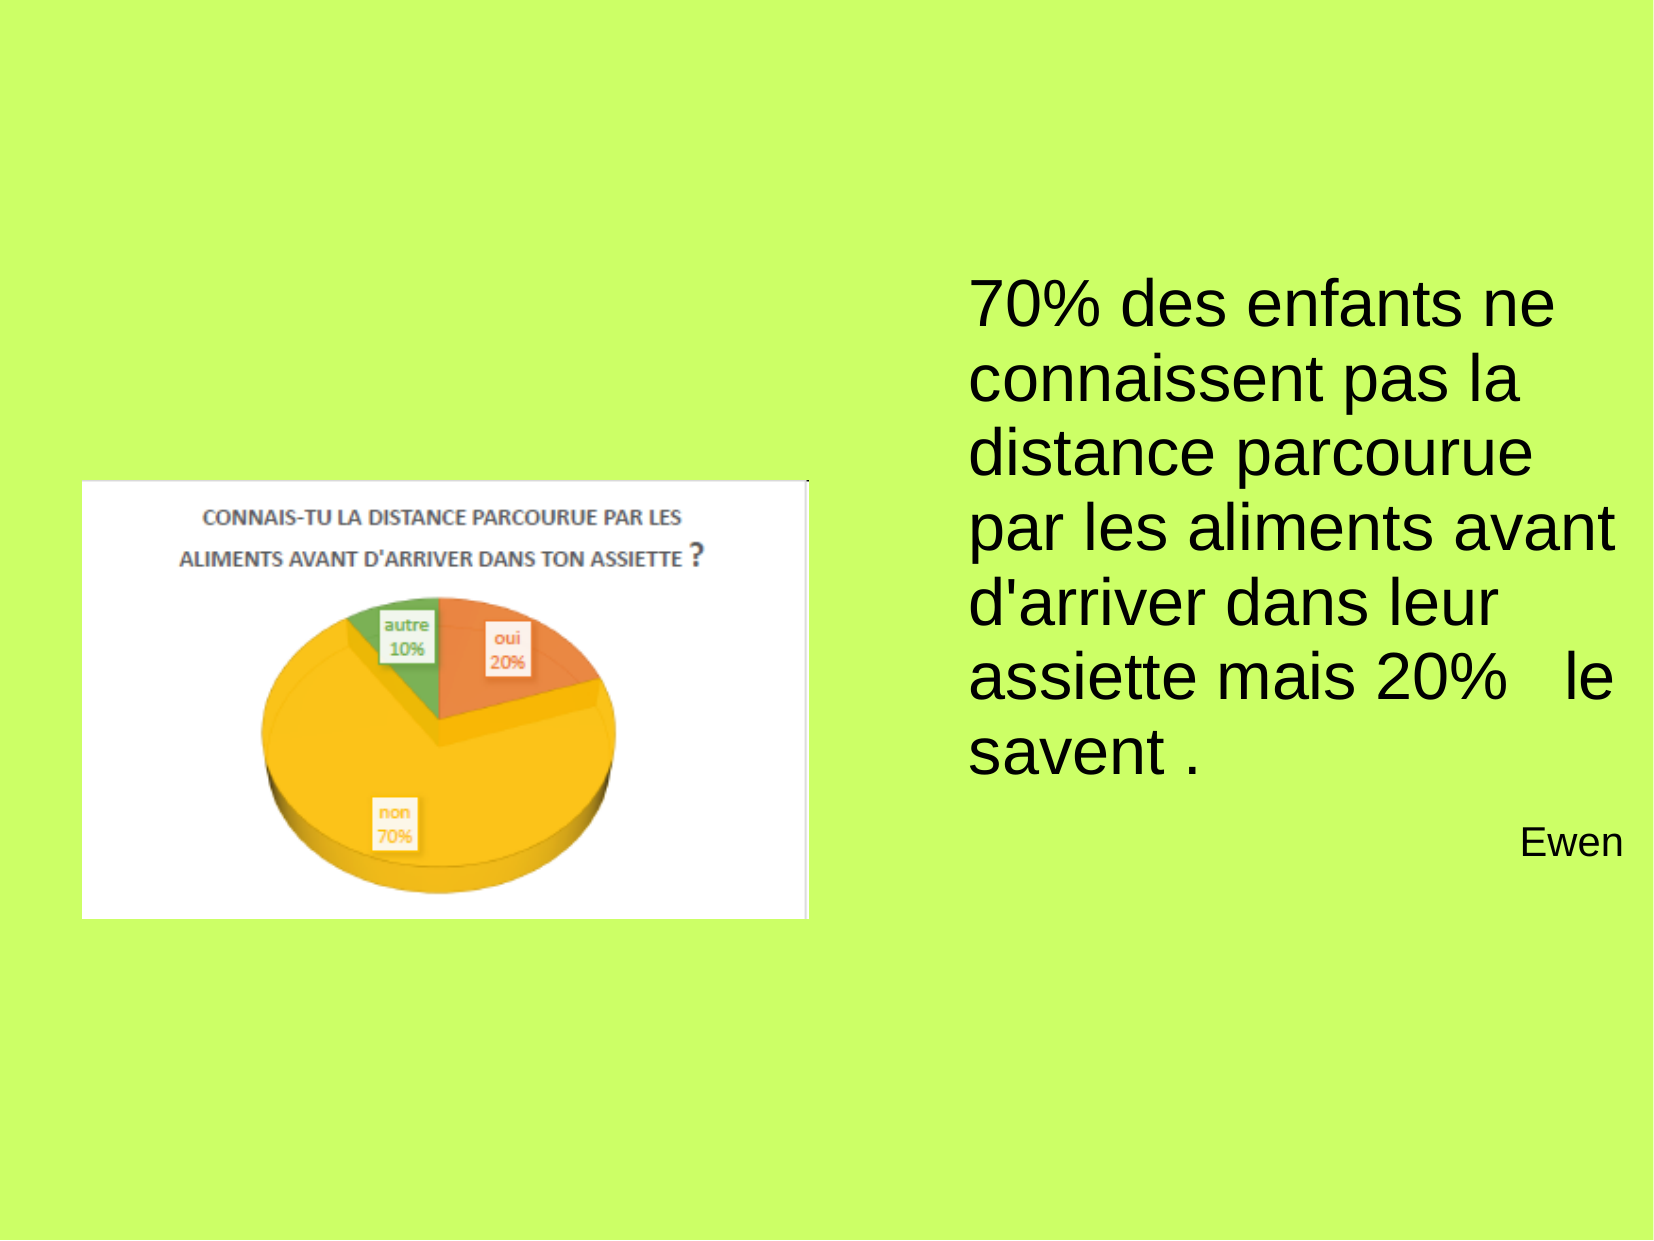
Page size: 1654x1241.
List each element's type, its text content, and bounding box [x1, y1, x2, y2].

picture [82, 480, 809, 919]
list 70% des enfants ne connaissent pas la distance parcourue par les aliments avant d'arriver dans leur assiette mais 20% le savent . Ewen [897, 265, 1625, 1085]
